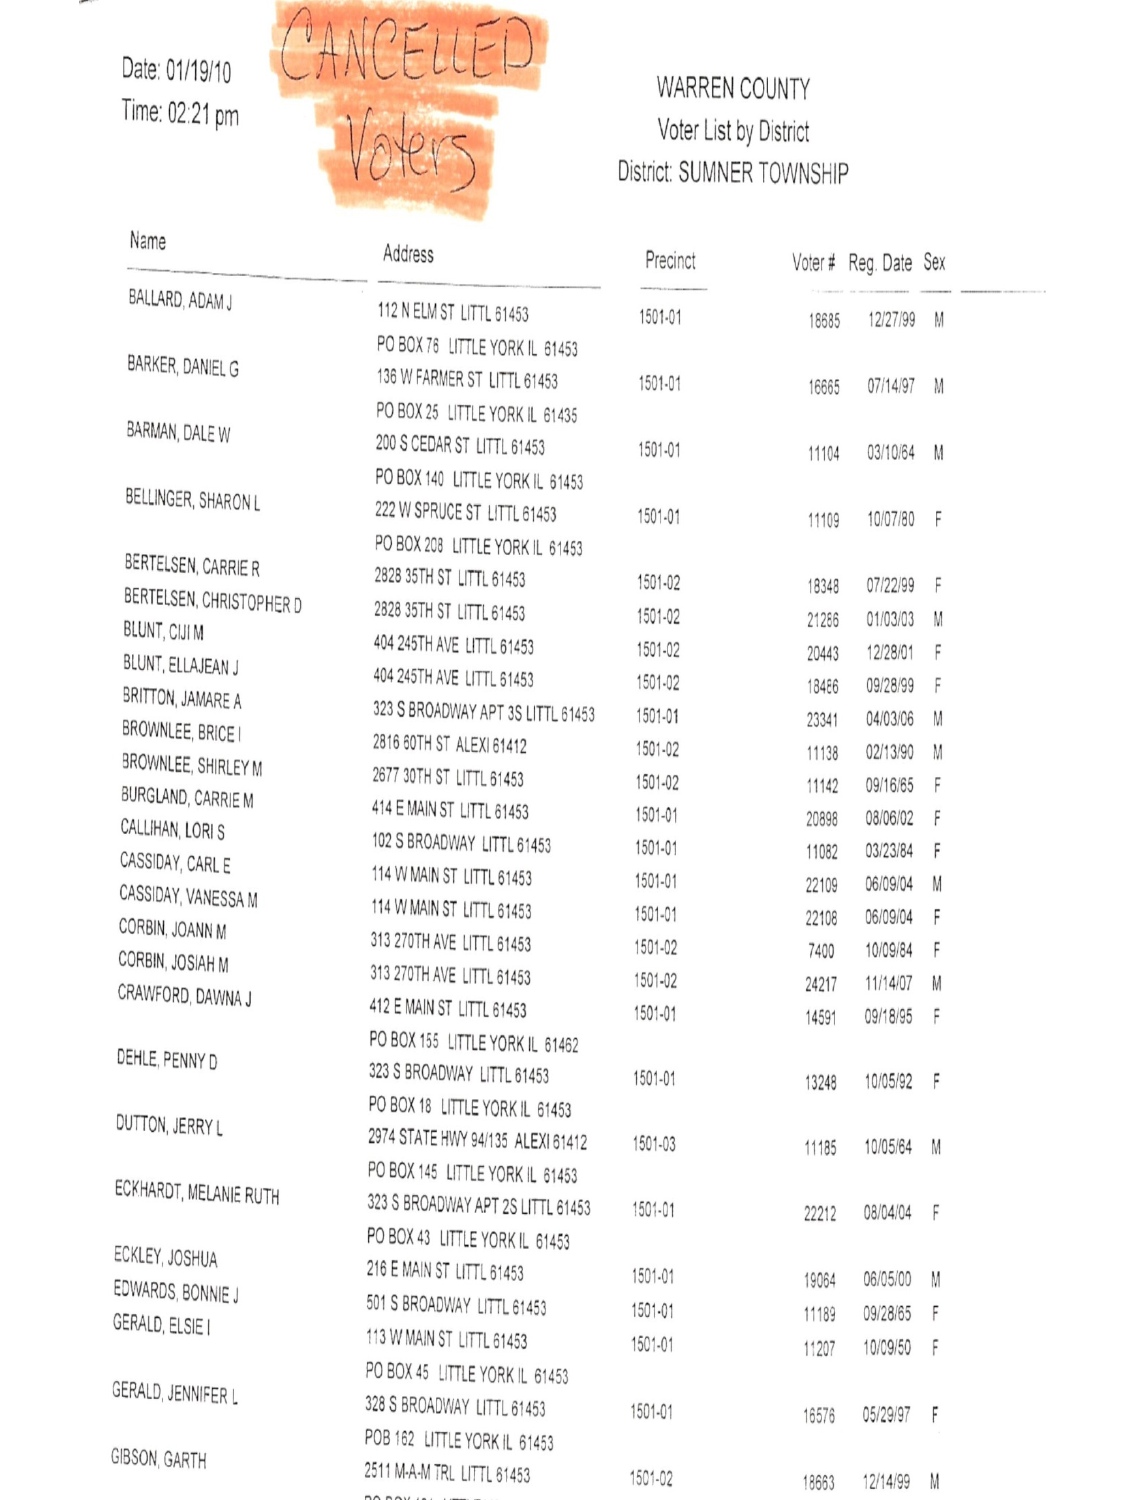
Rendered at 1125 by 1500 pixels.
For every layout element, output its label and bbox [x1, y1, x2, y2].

picture [79, 0, 1046, 1500]
